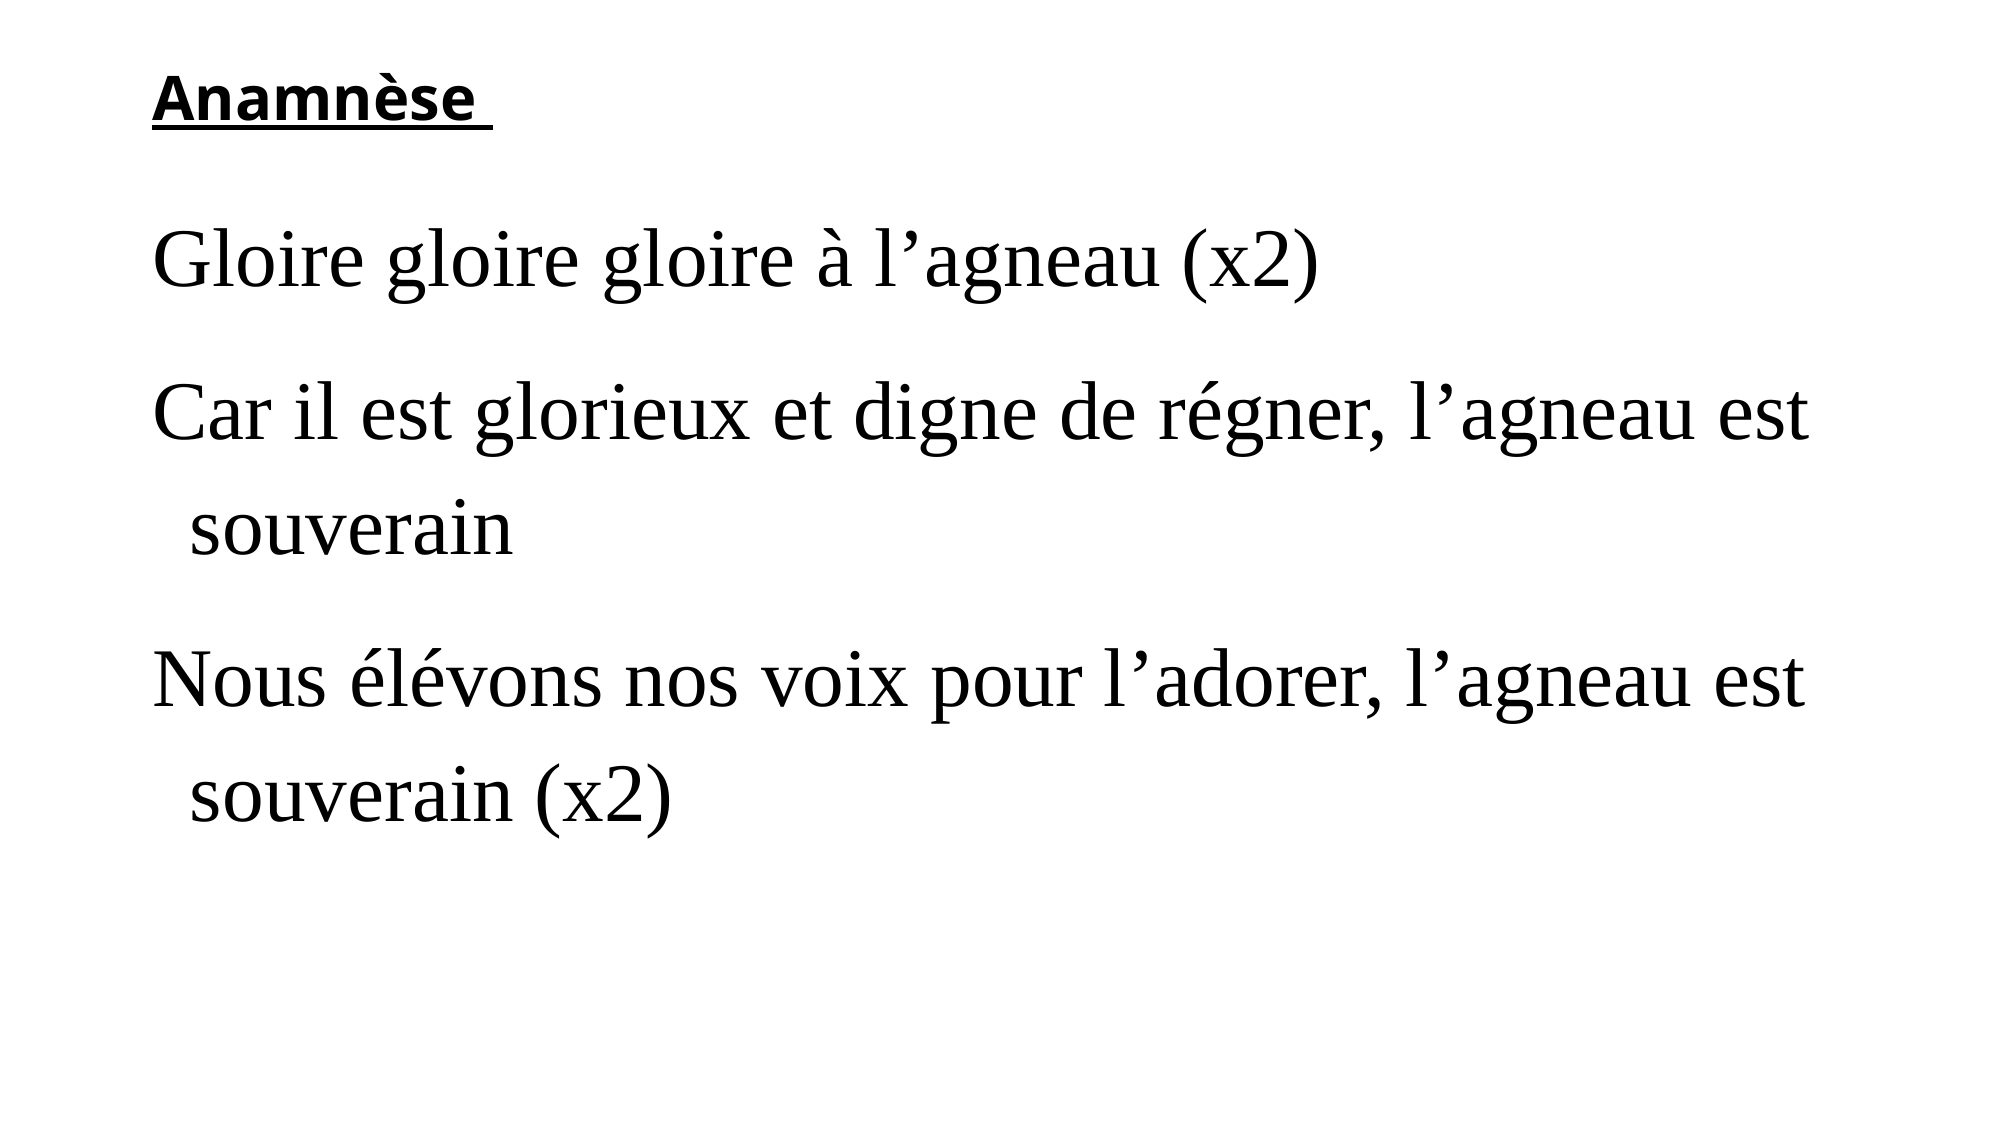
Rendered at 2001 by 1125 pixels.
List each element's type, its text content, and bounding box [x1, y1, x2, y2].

title Anamnèse [137, 59, 1863, 143]
list Gloire gloire gloire à l’agneau (x2) Car il est glorieux et digne de régner, l’agneau est souverain Nous élévons nos voix pour l’adorer, l’agneau est souverain (x2) [137, 181, 1863, 895]
